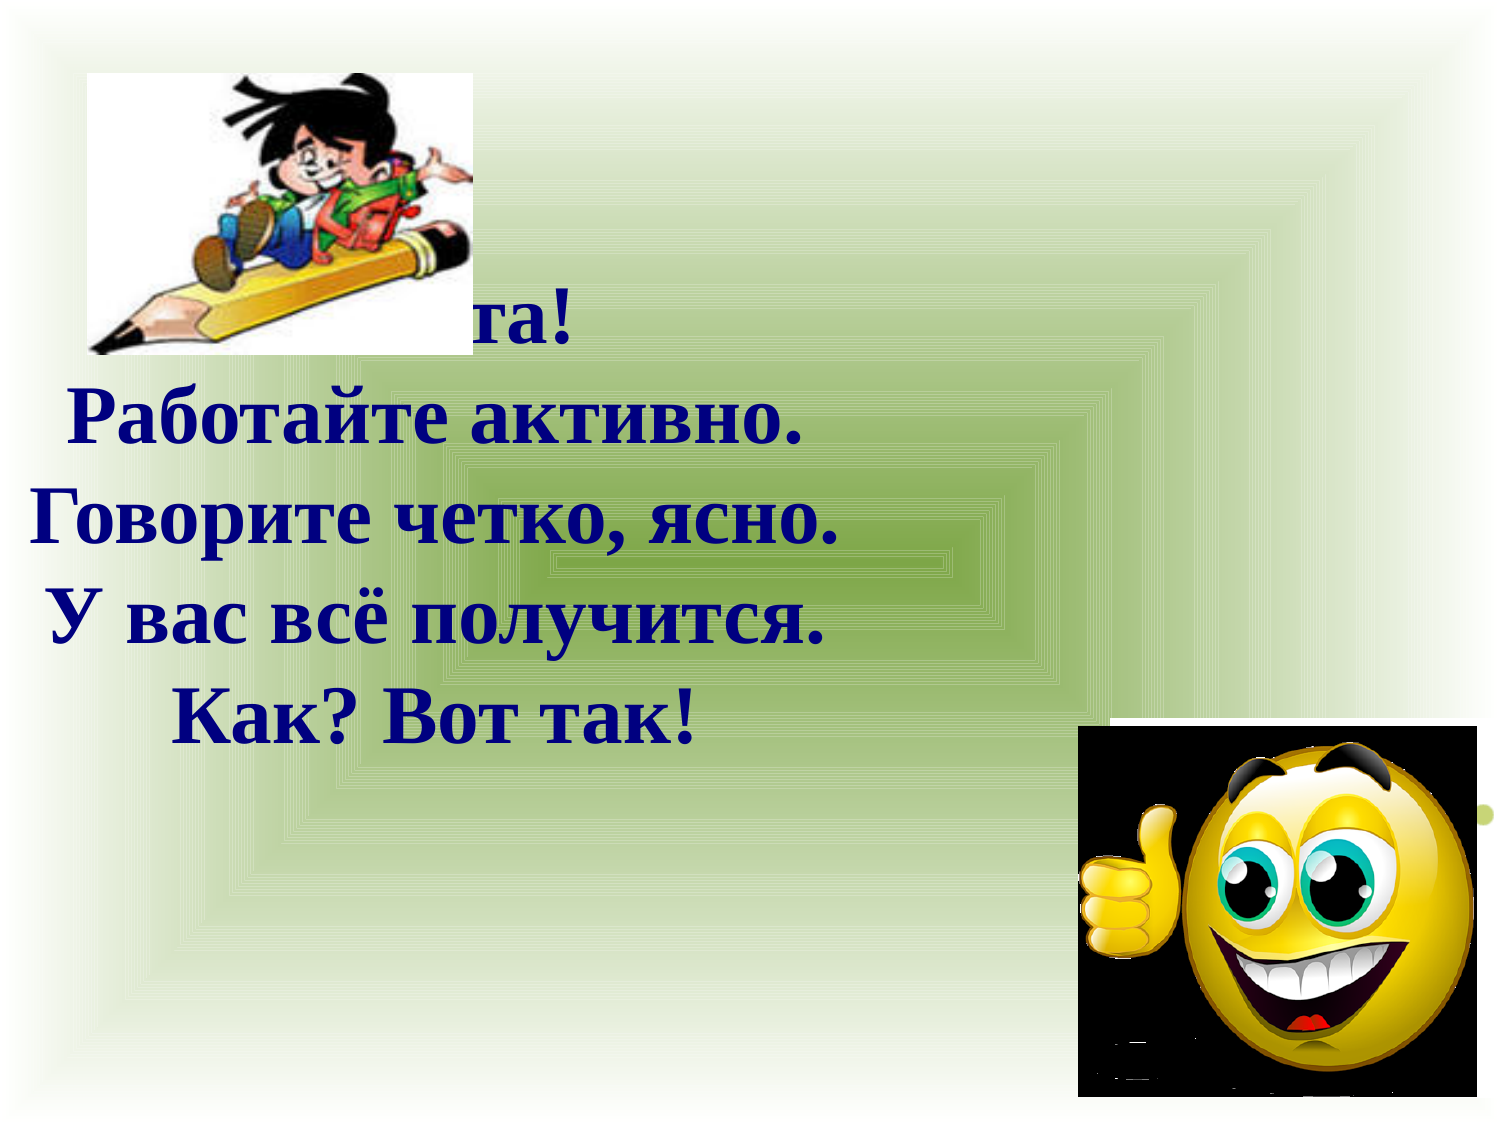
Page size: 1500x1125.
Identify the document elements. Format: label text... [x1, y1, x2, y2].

picture [87, 73, 473, 355]
text_box Ребята! Работайте активно. Говорите четко, ясно. У вас всё получится. Как? Вот так! [29, 59, 1417, 916]
picture [1078, 726, 1477, 1097]
